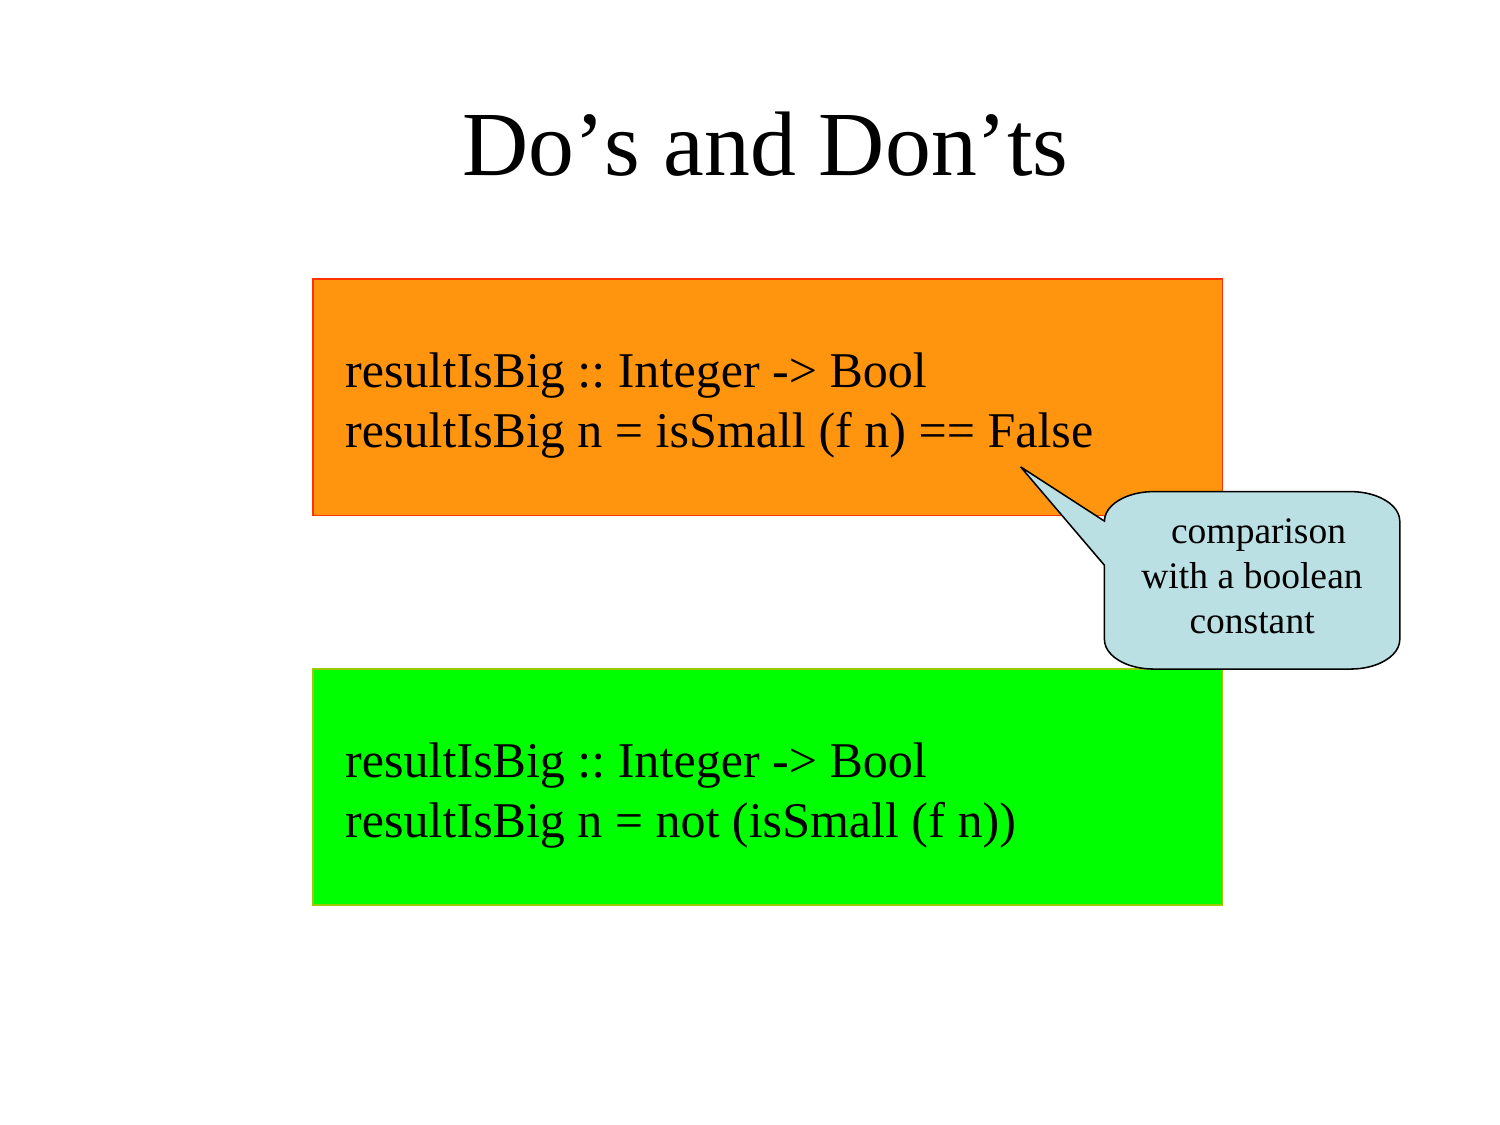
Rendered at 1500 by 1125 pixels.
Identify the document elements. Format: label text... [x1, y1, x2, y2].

text_box comparison with a boolean constant [1020, 466, 1400, 670]
title Do’s and Don’ts [75, 45, 1426, 233]
text_box resultIsBig :: Integer -> Bool resultIsBig n = not (isSmall (f n)) [312, 668, 1223, 906]
text_box resultIsBig :: Integer -> Bool resultIsBig n = isSmall (f n) == False [312, 278, 1223, 516]
